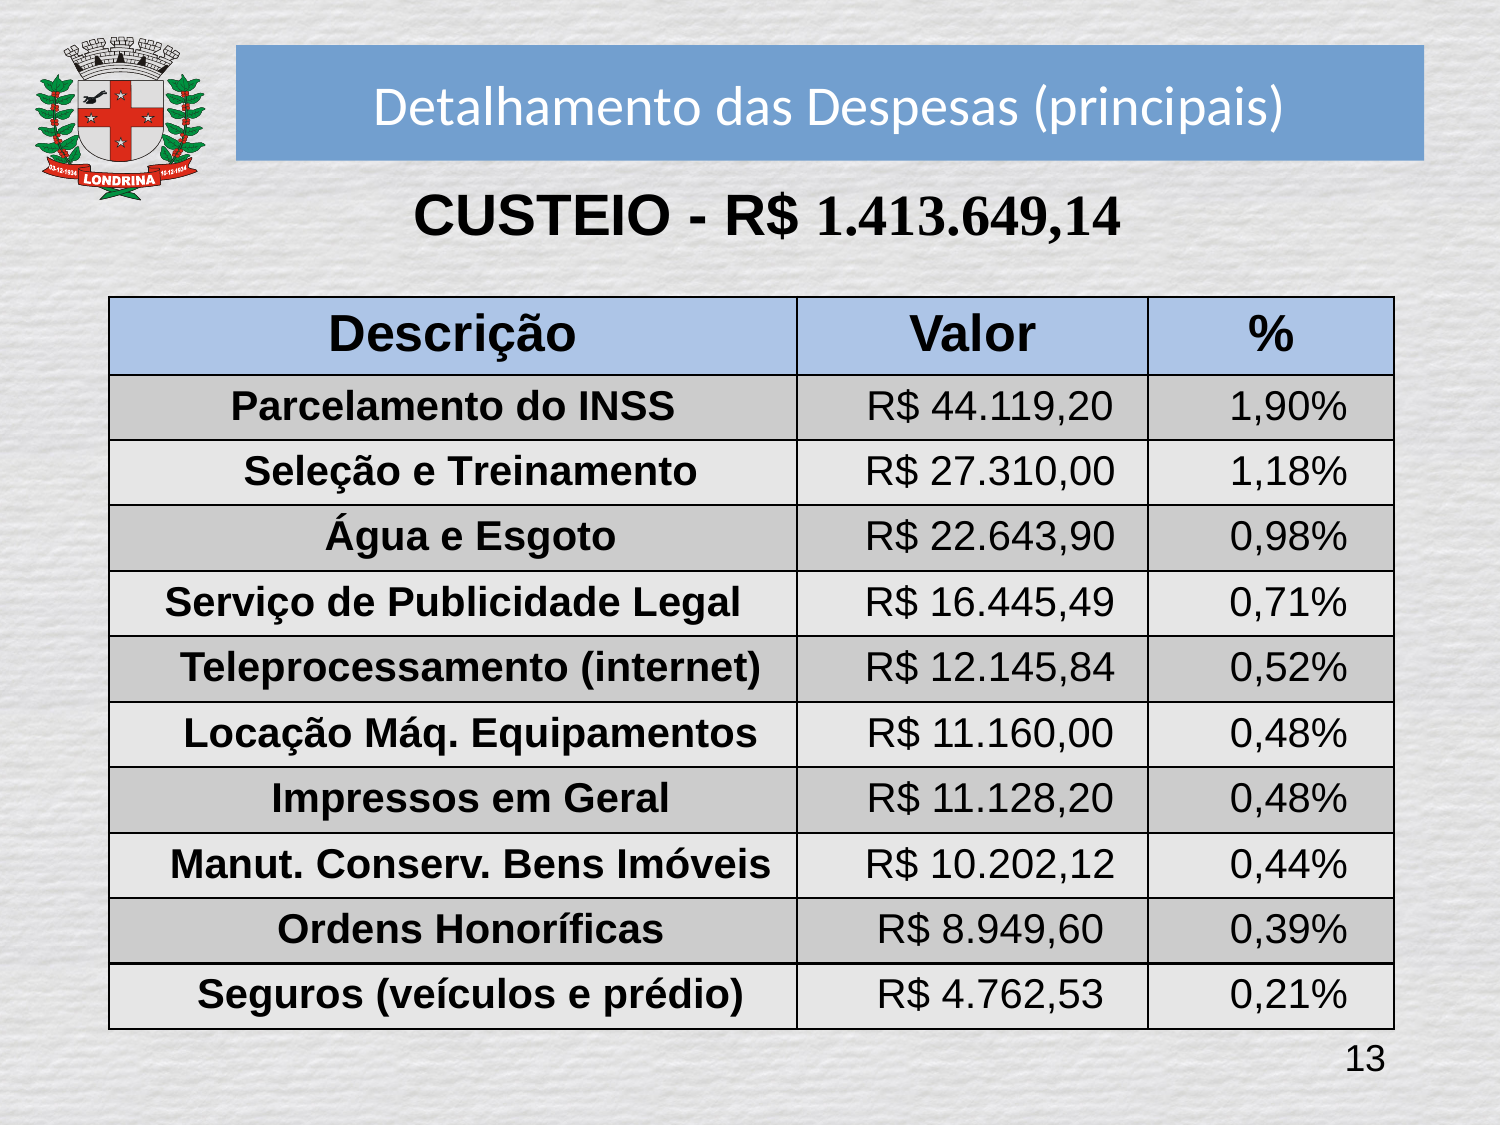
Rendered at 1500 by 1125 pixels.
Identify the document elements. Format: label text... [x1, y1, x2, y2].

table_cell 0,98% [1149, 506, 1393, 570]
table_cell Água e Esgoto [110, 506, 796, 570]
table_cell Manut. Conserv. Bens Imóveis [110, 834, 796, 897]
table_cell R$ 8.949,60 [798, 899, 1147, 962]
table_cell 0,48% [1149, 703, 1393, 766]
table_cell R$ 4.762,53 [798, 965, 1147, 1028]
text_box <número> [1329, 1027, 1500, 1098]
table_cell R$ 10.202,12 [798, 834, 1147, 897]
table_cell R$ 11.160,00 [798, 703, 1147, 766]
text_box CUSTEIO - R$ 1.413.649,14 [330, 170, 1205, 254]
table_header Descrição [110, 298, 796, 374]
table_header % [1149, 298, 1393, 374]
text_box Detalhamento das Despesas (principais) [236, 45, 1425, 161]
table_cell R$ 16.445,49 [798, 572, 1147, 635]
table_cell 0,21% [1149, 965, 1393, 1028]
table_cell 0,39% [1149, 899, 1393, 962]
table_cell Seguros (veículos e prédio) [110, 965, 796, 1028]
table_cell Seleção e Treinamento [110, 441, 796, 504]
table_cell Parcelamento do INSS [110, 376, 796, 439]
table_header Valor [798, 298, 1147, 374]
table_cell Teleprocessamento (internet) [110, 637, 796, 701]
table_cell Impressos em Geral [110, 768, 796, 832]
picture [0, 0, 1500, 1125]
table_cell 0,48% [1149, 768, 1393, 832]
table_cell R$ 27.310,00 [798, 441, 1147, 504]
table_cell Locação Máq. Equipamentos [110, 703, 796, 766]
table_cell 0,71% [1149, 572, 1393, 635]
table_cell R$ 22.643,90 [798, 506, 1147, 570]
table_cell R$ 11.128,20 [798, 768, 1147, 832]
table_cell 1,90% [1149, 376, 1393, 439]
table_cell 1,18% [1149, 441, 1393, 504]
table_cell R$ 44.119,20 [798, 376, 1147, 439]
table_cell Ordens Honoríficas [110, 899, 796, 962]
table_cell Serviço de Publicidade Legal [110, 572, 796, 635]
table_cell 0,44% [1149, 834, 1393, 897]
table_cell R$ 12.145,84 [798, 637, 1147, 701]
table_cell 0,52% [1149, 637, 1393, 701]
